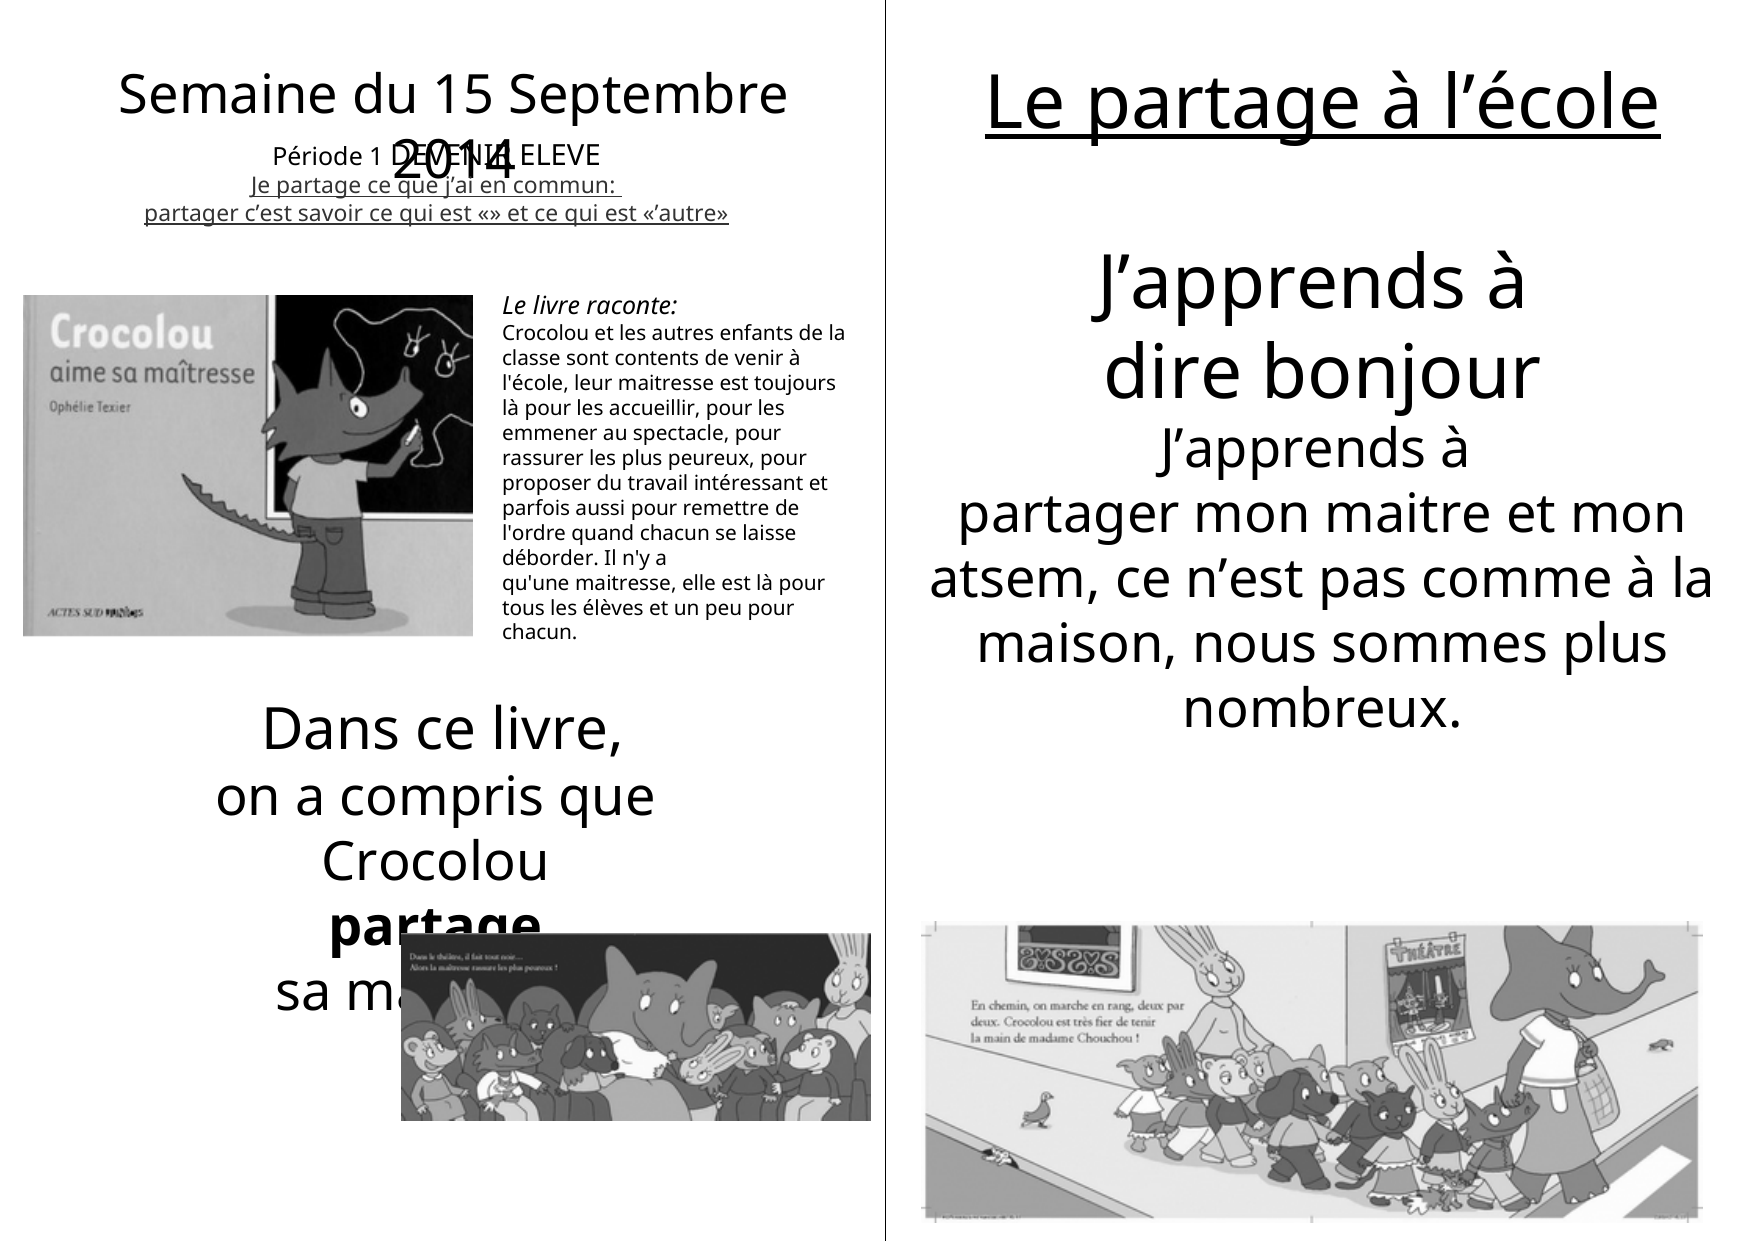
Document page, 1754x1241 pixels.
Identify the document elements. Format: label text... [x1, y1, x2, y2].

picture [921, 921, 1703, 1223]
text_box Le partage à l’école J’apprends à dire bonjour J’apprends à partager mon maitre et mon atsem, ce n’est pas comme à la maison, nous sommes plus nombreux. [921, 47, 1725, 1170]
text_box Période 1 DEVENIR ELEVE Je partage ce que j’ai en commun: partager c’est savoir ce qui est «» et ce qui est «’autre» [11, 130, 862, 284]
picture [23, 295, 473, 638]
text_box Dans ce livre, on a compris que Crocolou partage sa maîtresse. [35, 685, 851, 1241]
text_box Semaine du 15 Septembre 2014 [46, 53, 863, 148]
picture [401, 933, 871, 1121]
text_box Le livre raconte: Crocolou et les autres enfants de la classe sont contents de venir à l'école, leur maitresse est toujours là pour les accueillir, pour les emmener au spectacle, pour rassurer les plus peureux, pour proposer du travail intéressant et parfois aussi pour remettre de l'ordre quand chacun se laisse déborder. Il n'y a qu'une maitresse, elle est là pour tous les élèves et un peu pour chacun. [496, 283, 863, 662]
